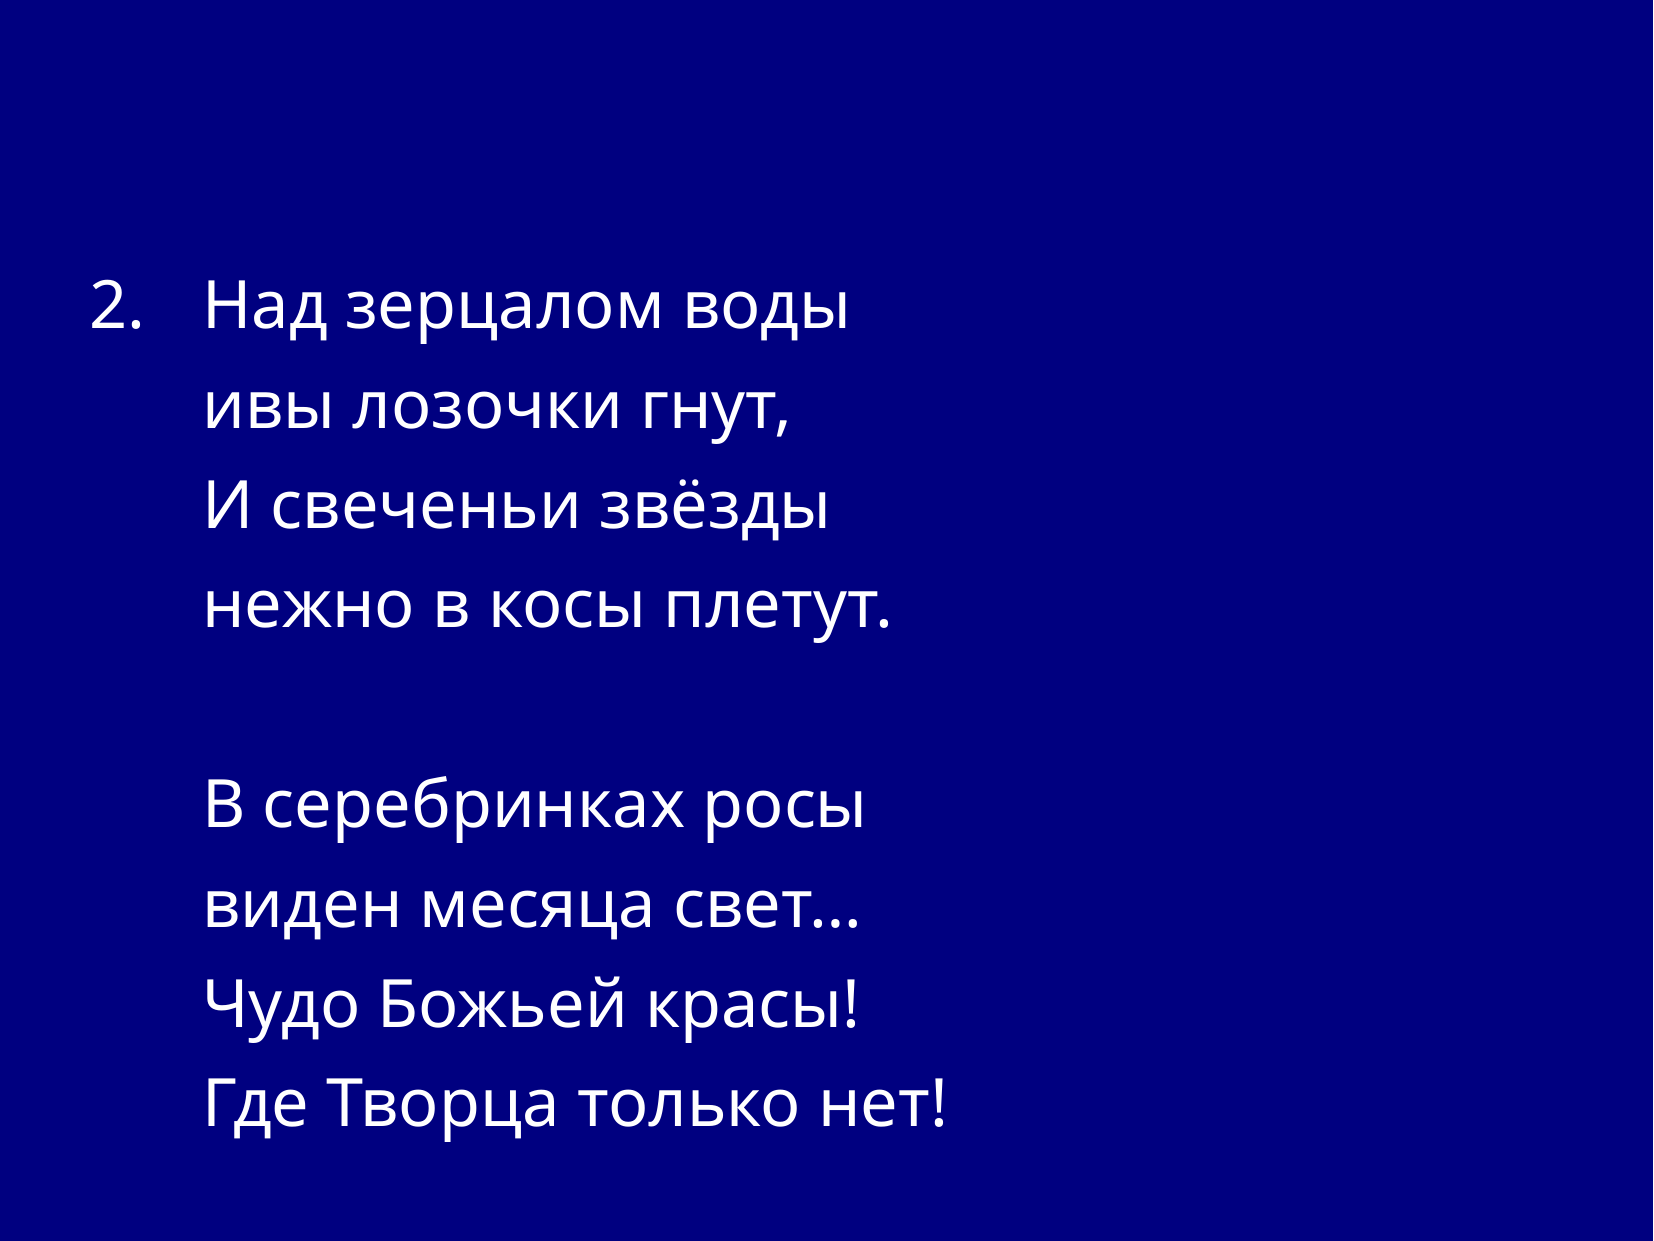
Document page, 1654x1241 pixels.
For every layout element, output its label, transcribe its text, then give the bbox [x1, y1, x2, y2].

text_box 2. Над зерцалом воды ивы лозочки гнут, И свеченьи звёзды нежно в косы плетут. В серебринках росы виден месяца свет… Чудо Божьей красы! Где Творца только нет! [75, 150, 1576, 1163]
